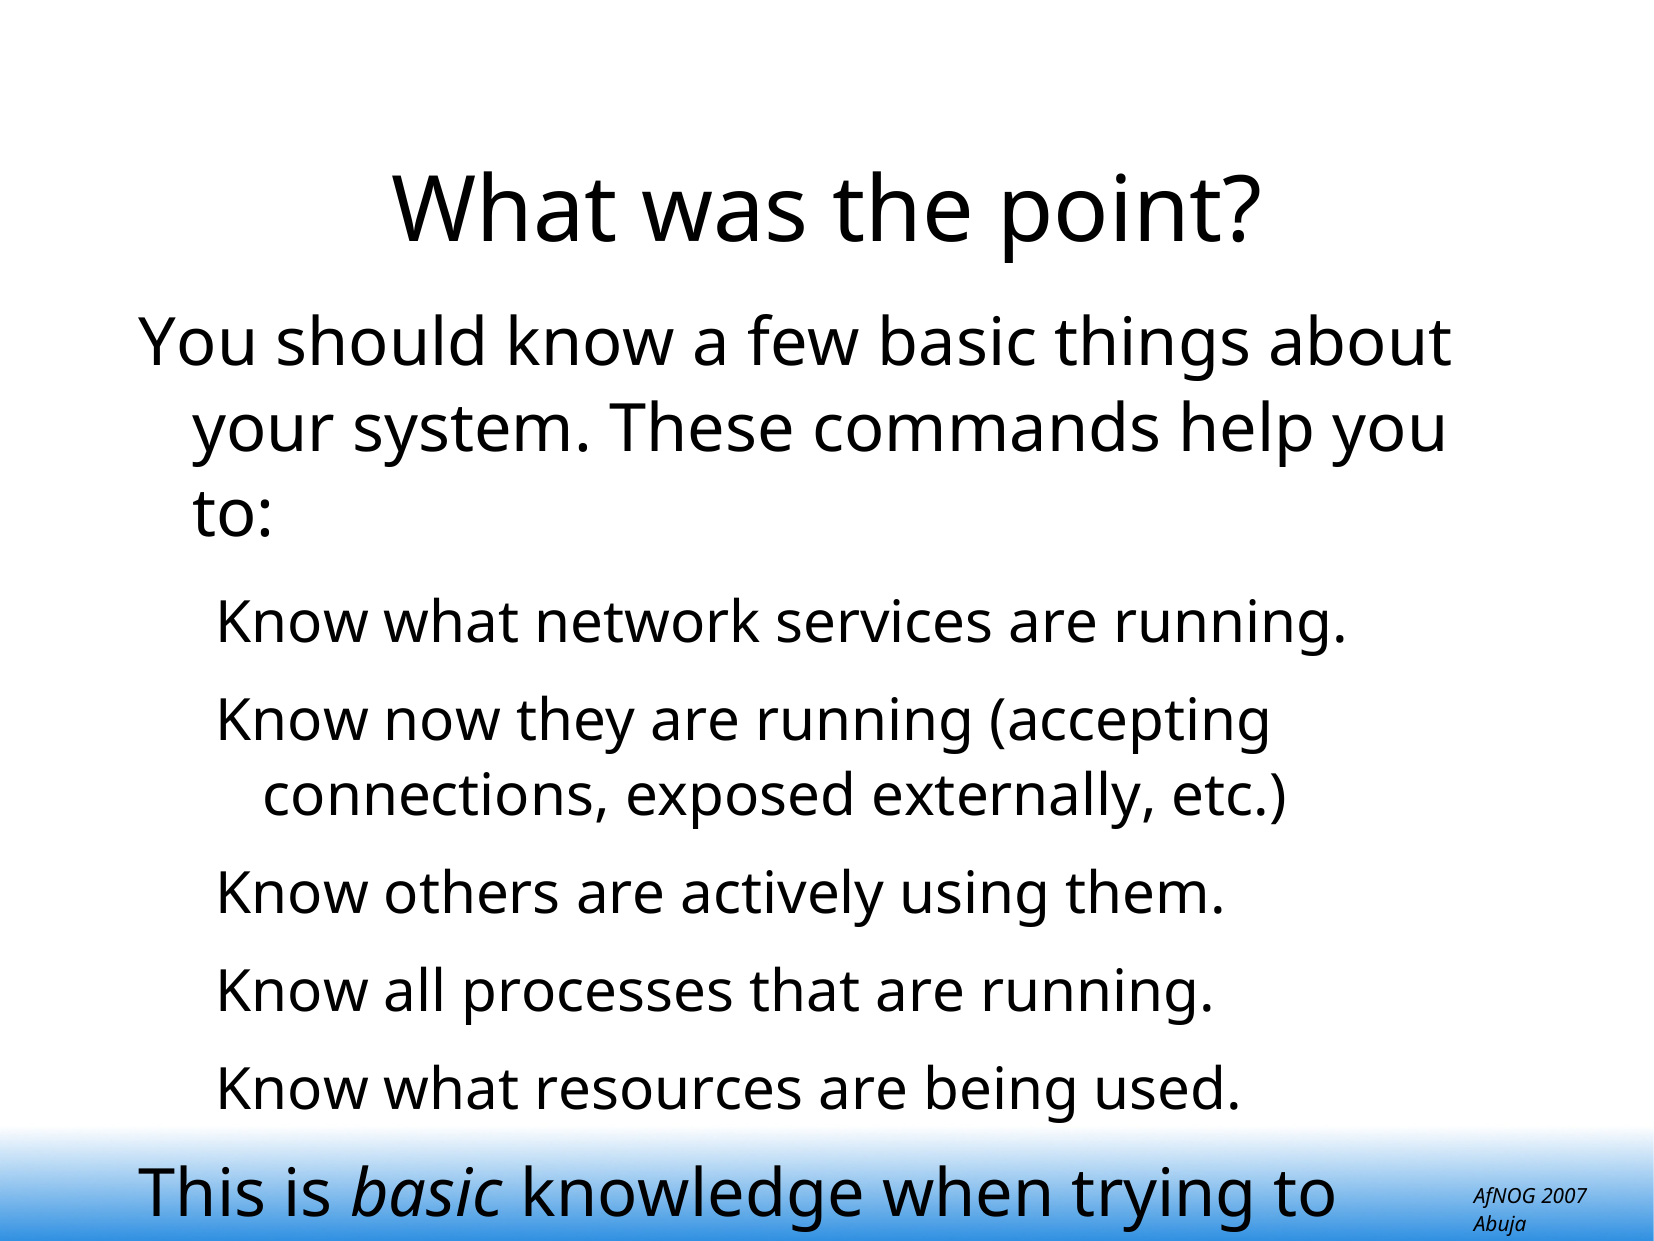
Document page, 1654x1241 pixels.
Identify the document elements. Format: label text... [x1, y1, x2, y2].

picture [0, 1124, 1654, 1241]
list You should know a few basic things about your system. These commands help you to: Know what network services are running. Know now they are running (accepting connections, exposed externally, etc.) Know others are actively using them. Know all processes that are running. Know what resources are being used. This is basic knowledge when trying to secure your system. [121, 297, 1534, 1114]
title What was the point? [121, 102, 1534, 297]
